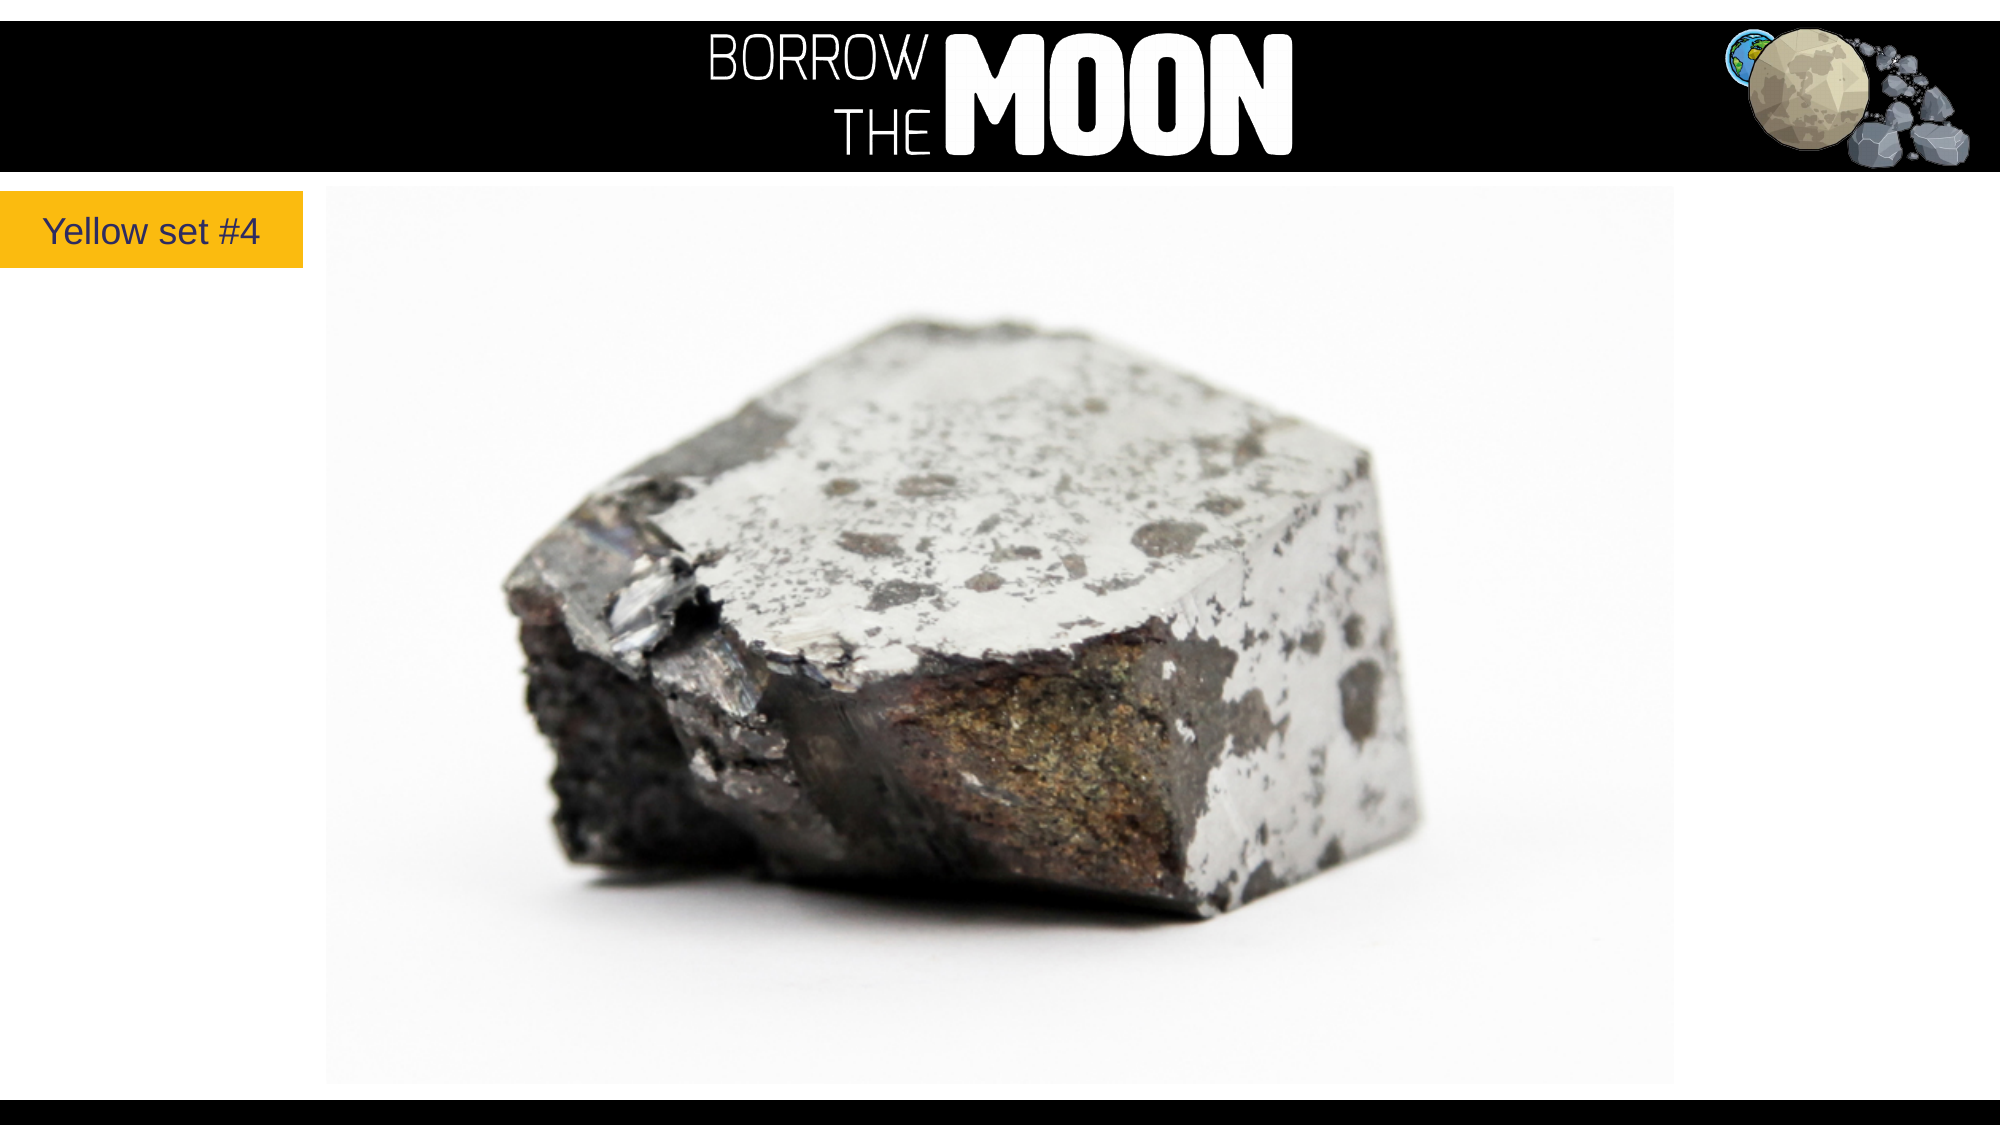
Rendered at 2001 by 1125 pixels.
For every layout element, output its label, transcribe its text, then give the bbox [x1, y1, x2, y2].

text_box Yellow set #4 [0, 191, 303, 268]
picture [326, 186, 1674, 1084]
